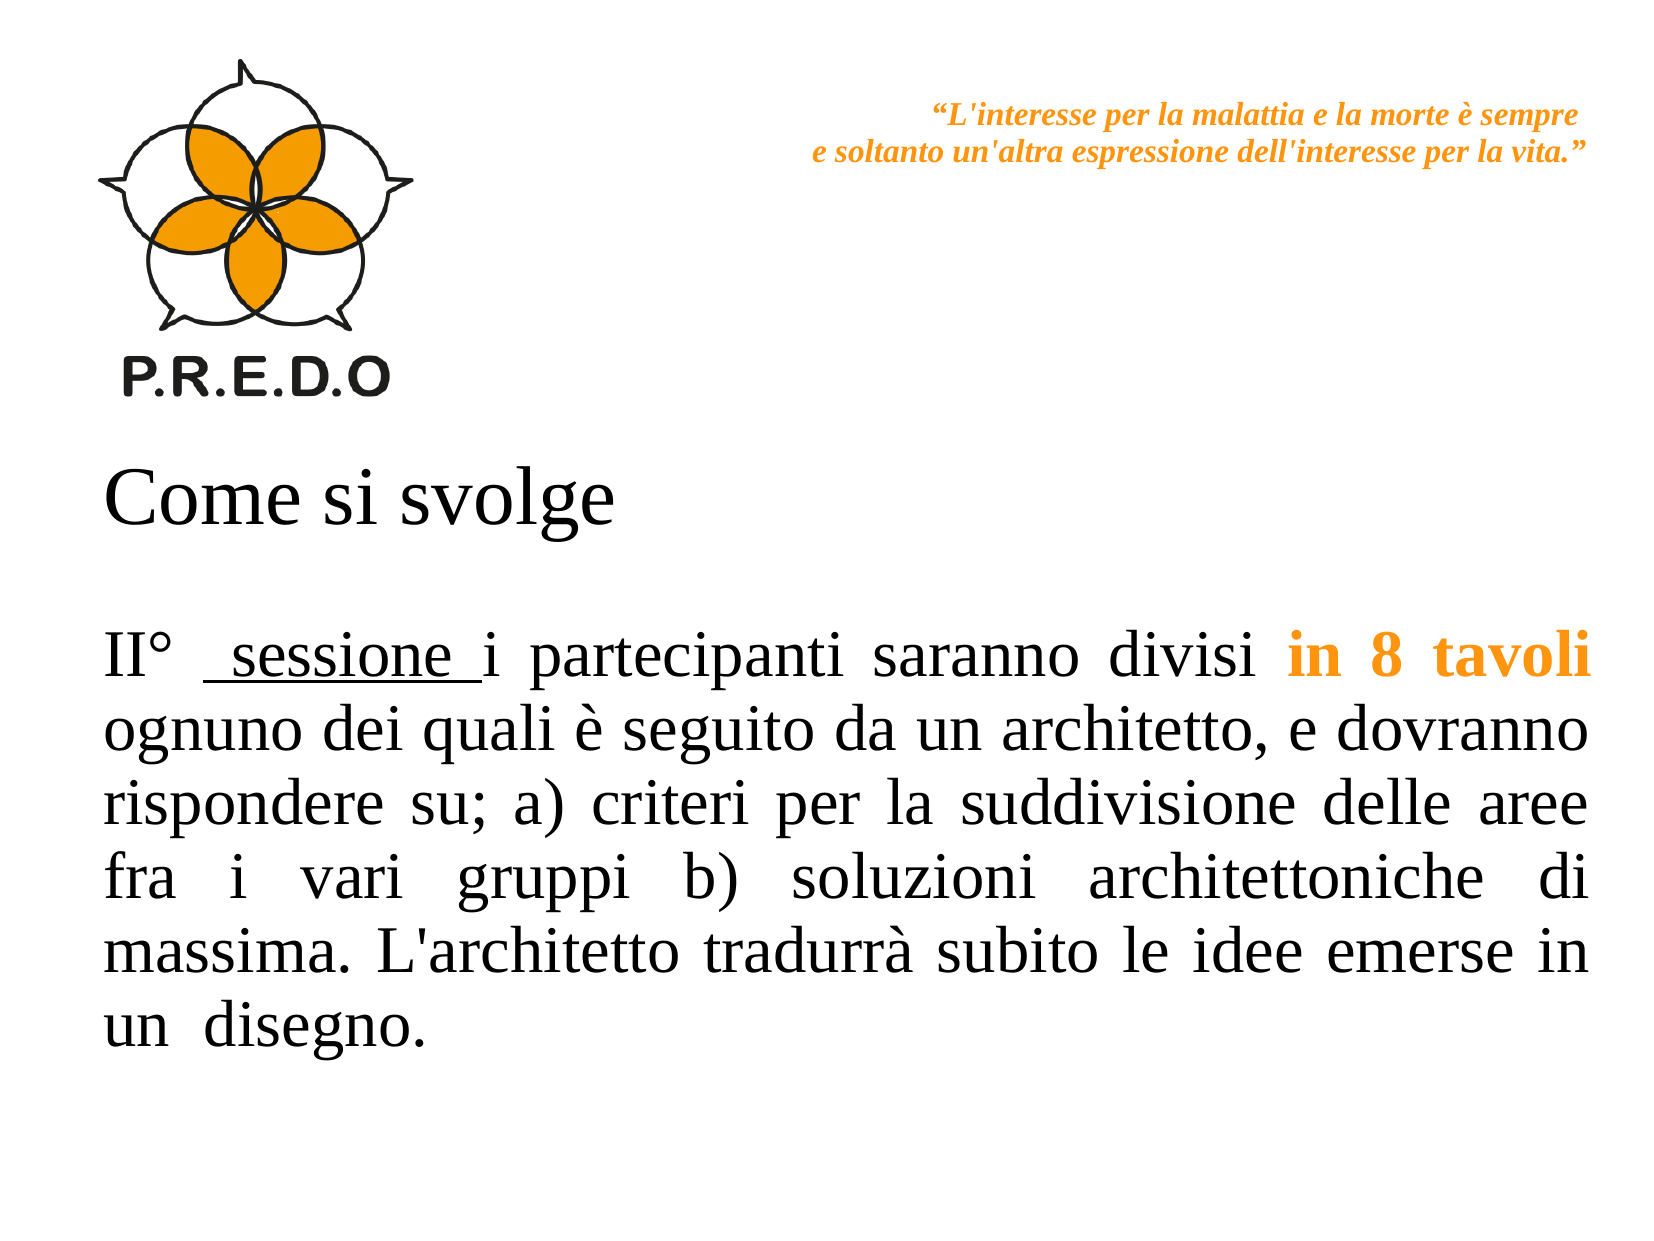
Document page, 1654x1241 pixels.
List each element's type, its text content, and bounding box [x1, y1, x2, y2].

picture [97, 58, 414, 397]
text_box “L'interesse per la malattia e la morte è sempre e soltanto un'altra espressione dell'interesse per la vita.” [797, 88, 1603, 178]
text_box Come si svolge II° sessione i partecipanti saranno divisi in 8 tavoli ognuno dei quali è seguito da un architetto, e dovranno rispondere su; a) criteri per la suddivisione delle aree fra i vari gruppi b) soluzioni architettoniche di massima. L'architetto tradurrà subito le idee emerse in un disegno. [88, 442, 1619, 1241]
